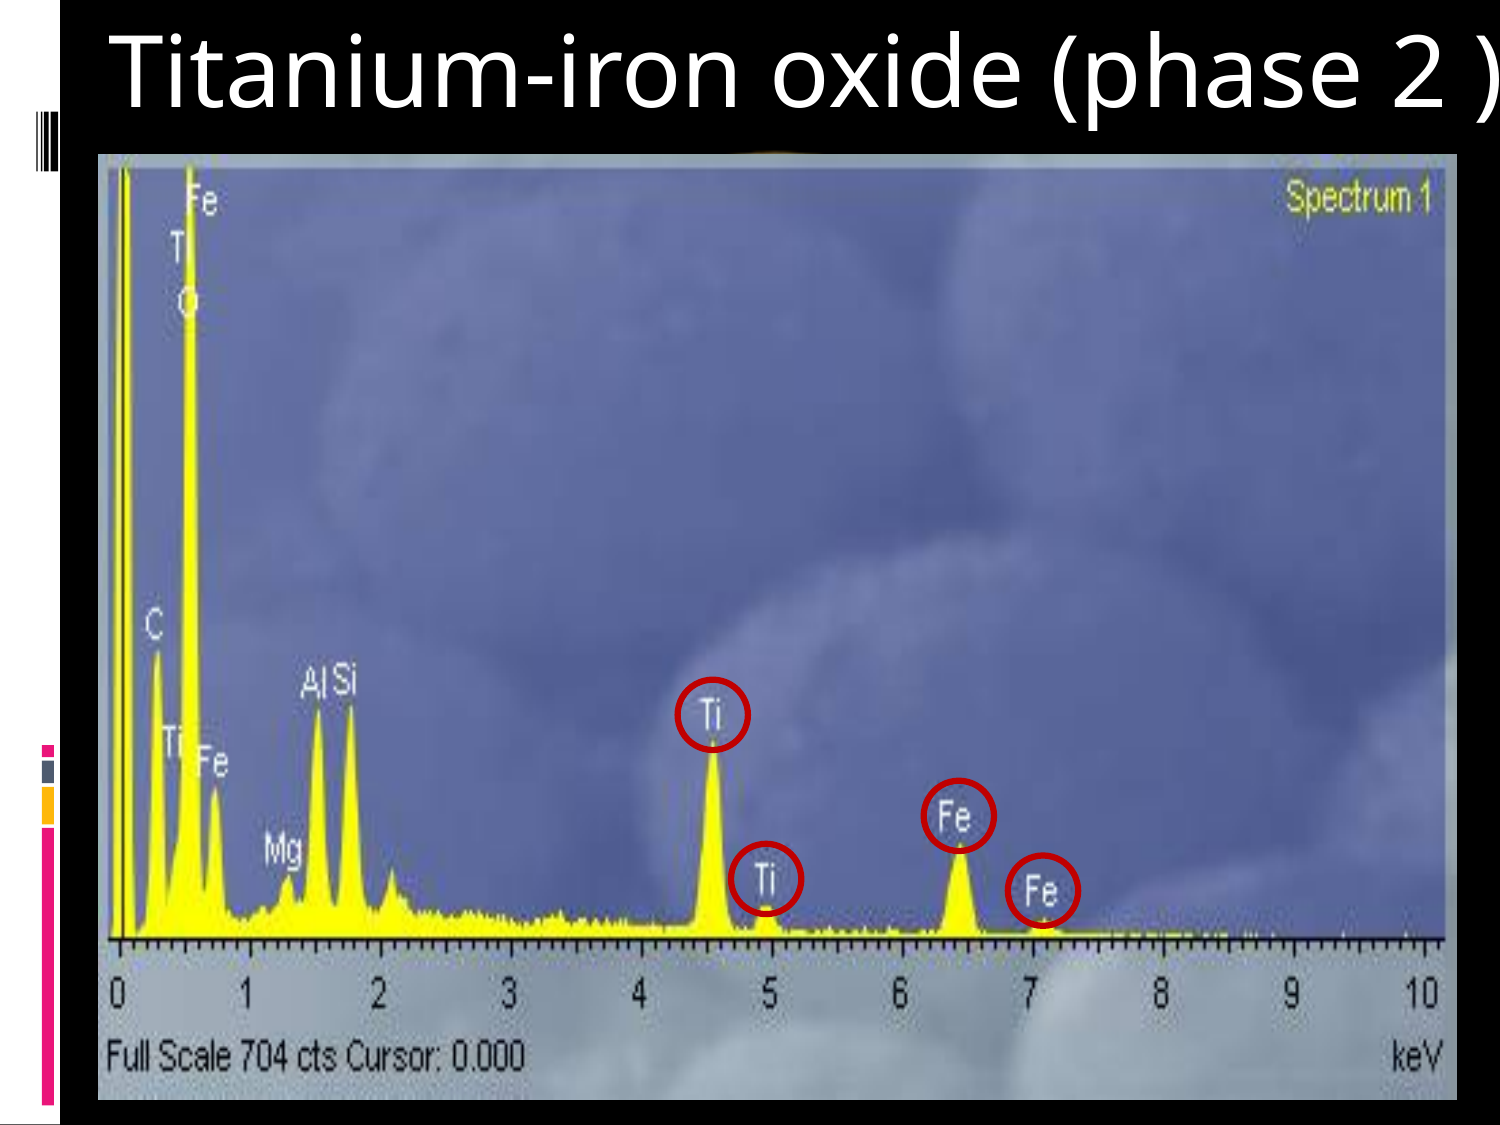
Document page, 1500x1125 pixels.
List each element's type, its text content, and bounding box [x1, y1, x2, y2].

text_box Titanium-iron oxide (phase 2 ) [93, 0, 1500, 135]
picture [98, 149, 1457, 1100]
